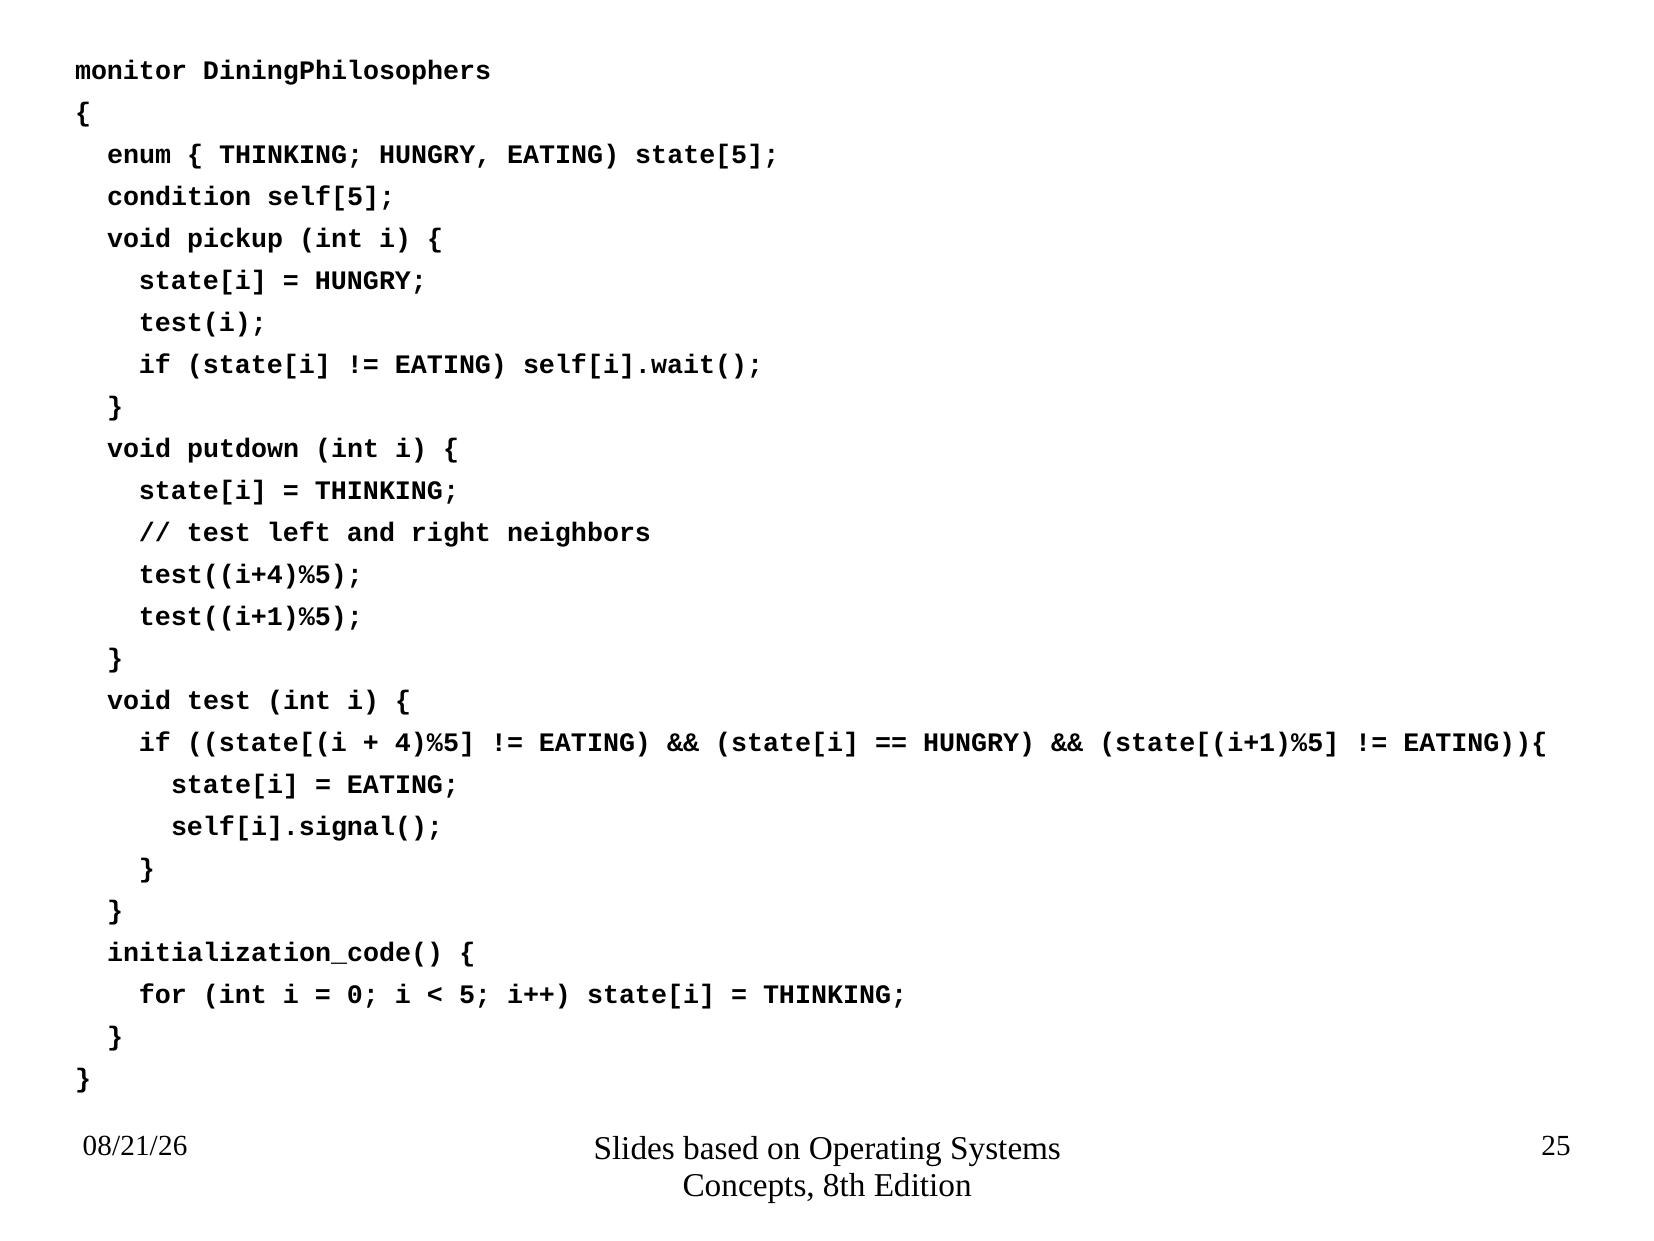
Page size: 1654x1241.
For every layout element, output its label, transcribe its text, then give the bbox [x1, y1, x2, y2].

list monitor DiningPhilosophers { enum { THINKING; HUNGRY, EATING) state[5]; condition self[5]; void pickup (int i) { state[i] = HUNGRY; test(i); if (state[i] != EATING) self[i].wait(); } void putdown (int i) { state[i] = THINKING; // test left and right neighbors test((i+4)%5); test((i+1)%5); } void test (int i) { if ((state[(i + 4)%5] != EATING) && (state[i] == HUNGRY) && (state[(i+1)%5] != EATING)){ state[i] = EATING; self[i].signal(); } } initialization_code() { for (int i = 0; i < 5; i++) state[i] = THINKING; } } [75, 57, 1564, 1131]
